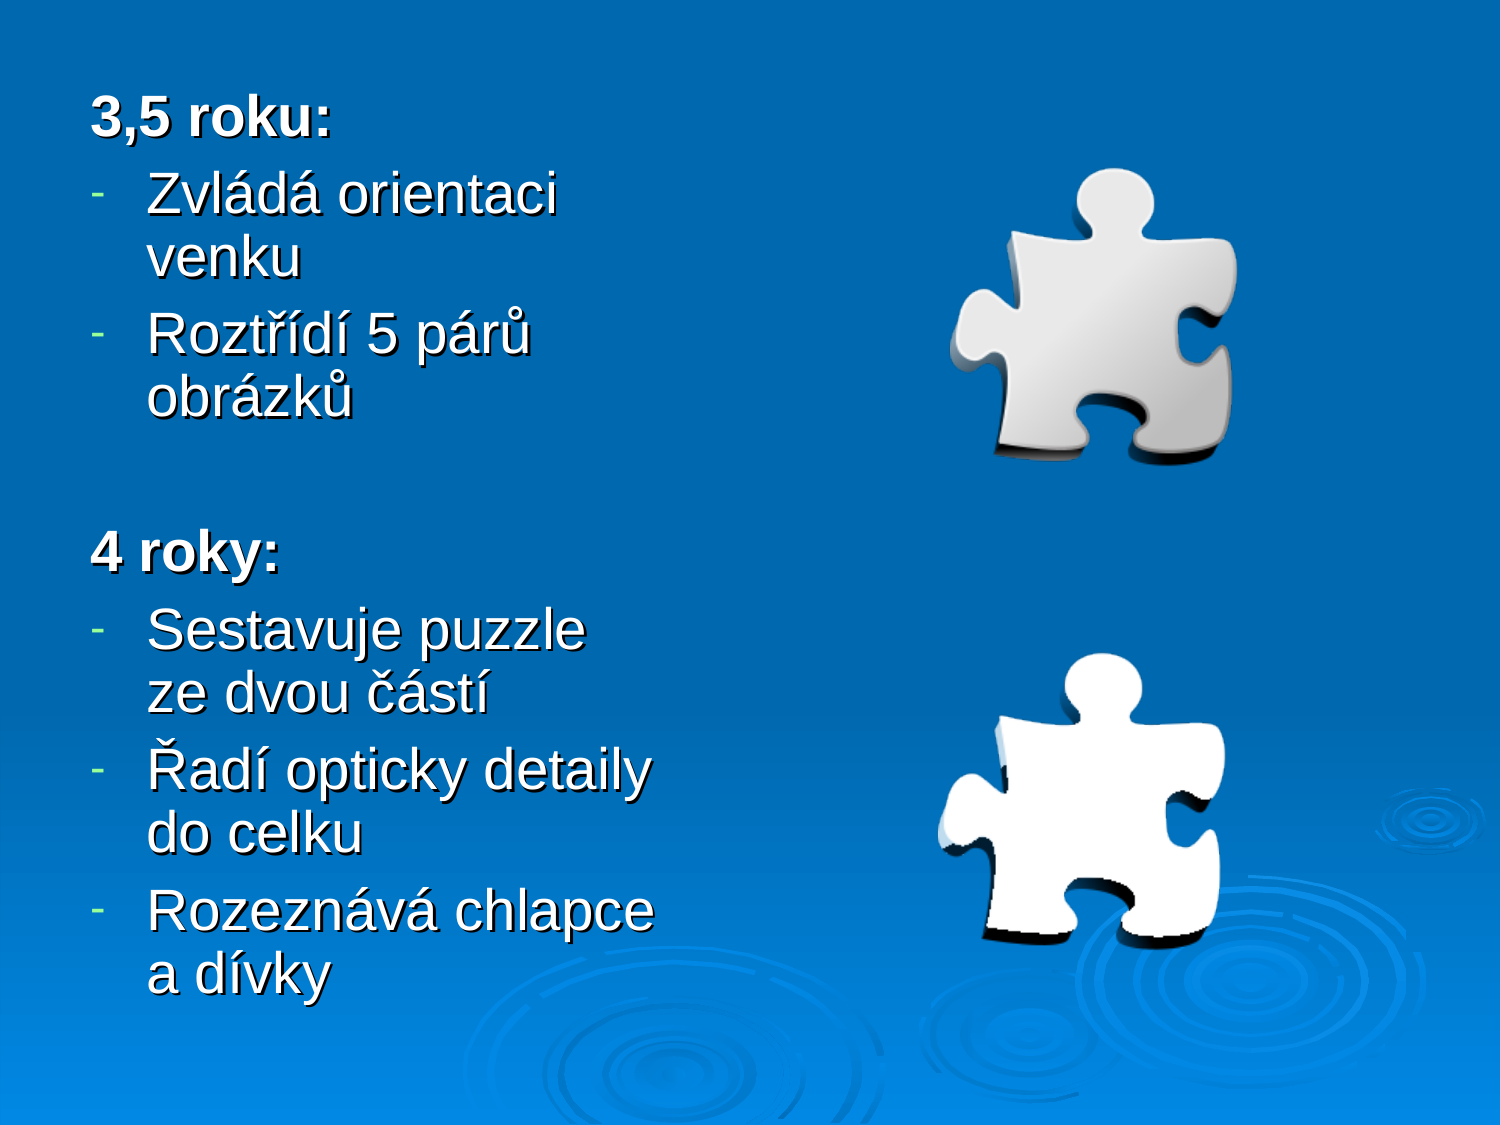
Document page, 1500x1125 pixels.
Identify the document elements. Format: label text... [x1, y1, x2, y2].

text_box [939, 160, 1252, 474]
list 3,5 roku: Zvládá orientaci venku Roztřídí 5 párů obrázků 4 roky: Sestavuje puzzle ze dvou částí Řadí opticky detaily do celku Rozeznává chlapce a dívky [75, 78, 738, 1014]
text_box [927, 645, 1240, 958]
